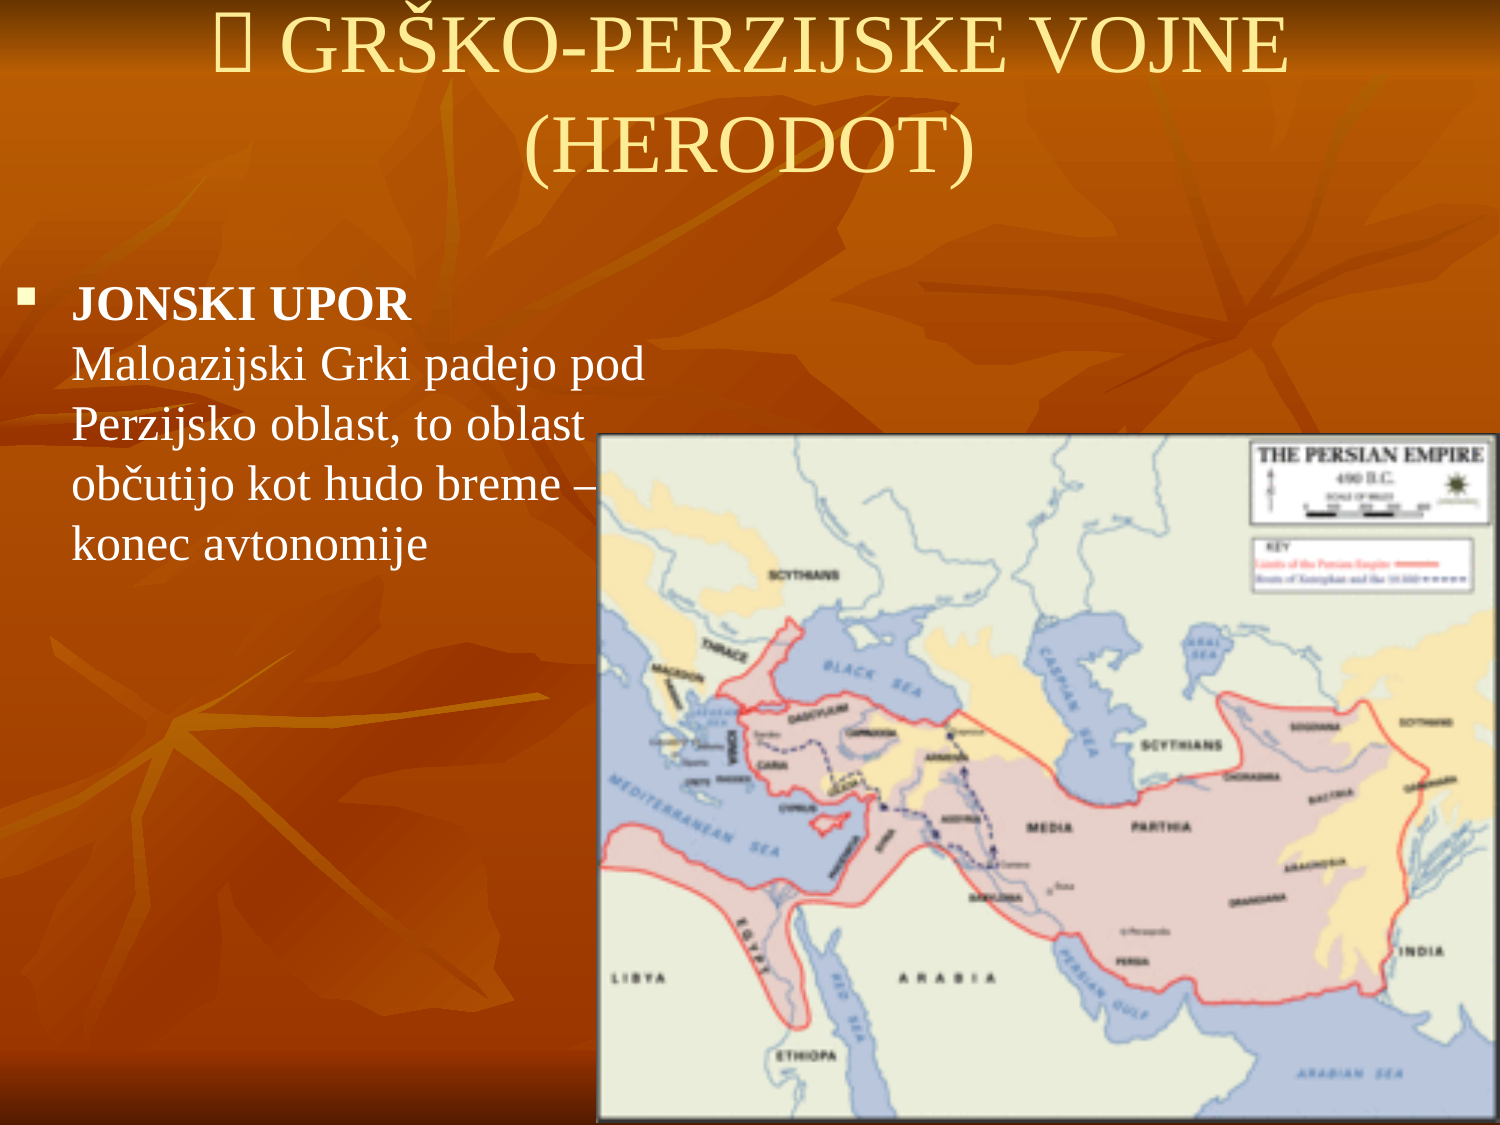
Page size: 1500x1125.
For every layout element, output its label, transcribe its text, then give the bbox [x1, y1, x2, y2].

picture [596, 433, 1500, 1123]
title  GRŠKO-PERZIJSKE VOJNE (HERODOT) [75, 45, 1425, 234]
list JONSKI UPOR Maloazijski Grki padejo pod Perzijsko oblast, to oblast občutijo kot hudo breme – konec avtonomije [0, 262, 738, 1006]
